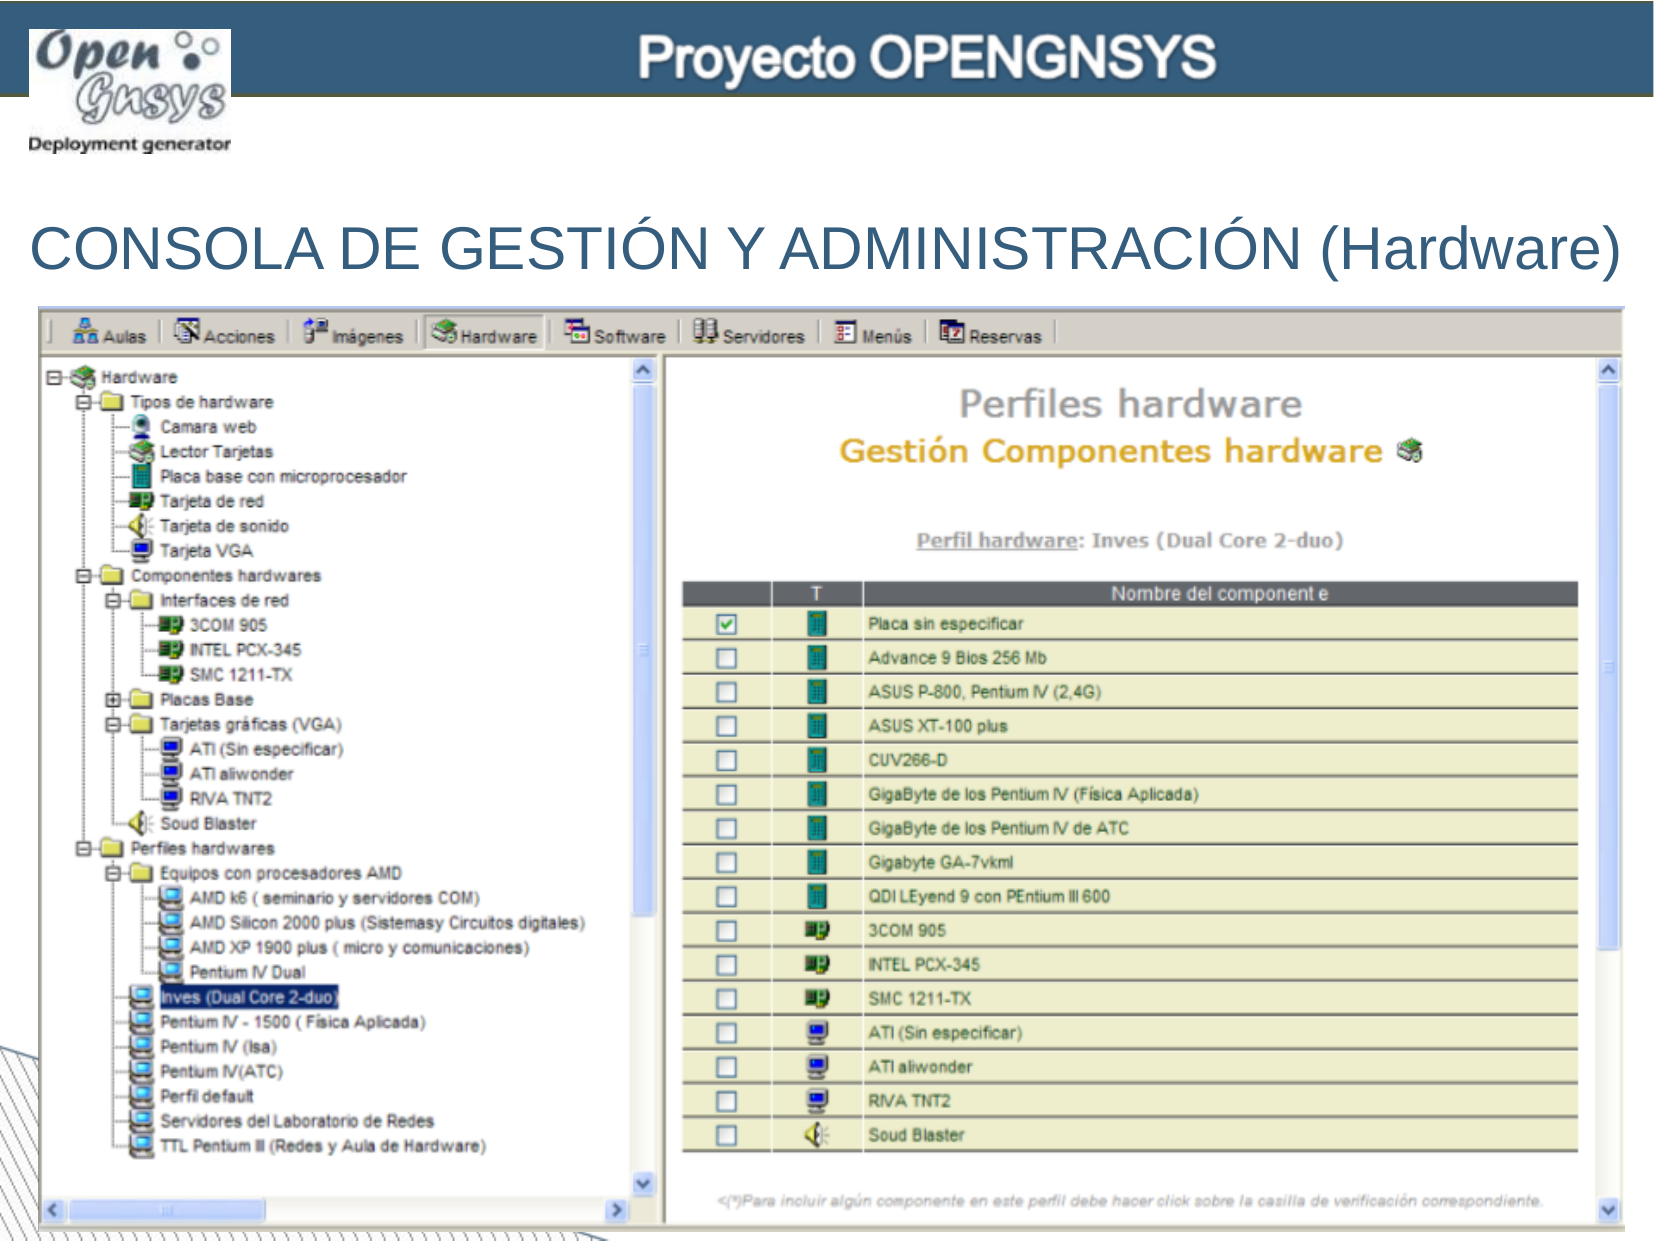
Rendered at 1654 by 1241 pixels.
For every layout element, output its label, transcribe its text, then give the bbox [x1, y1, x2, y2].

picture [0, 0, 1654, 1241]
text_box CONSOLA DE GESTIÓN Y ADMINISTRACIÓN (Hardware) [7, 218, 1647, 283]
